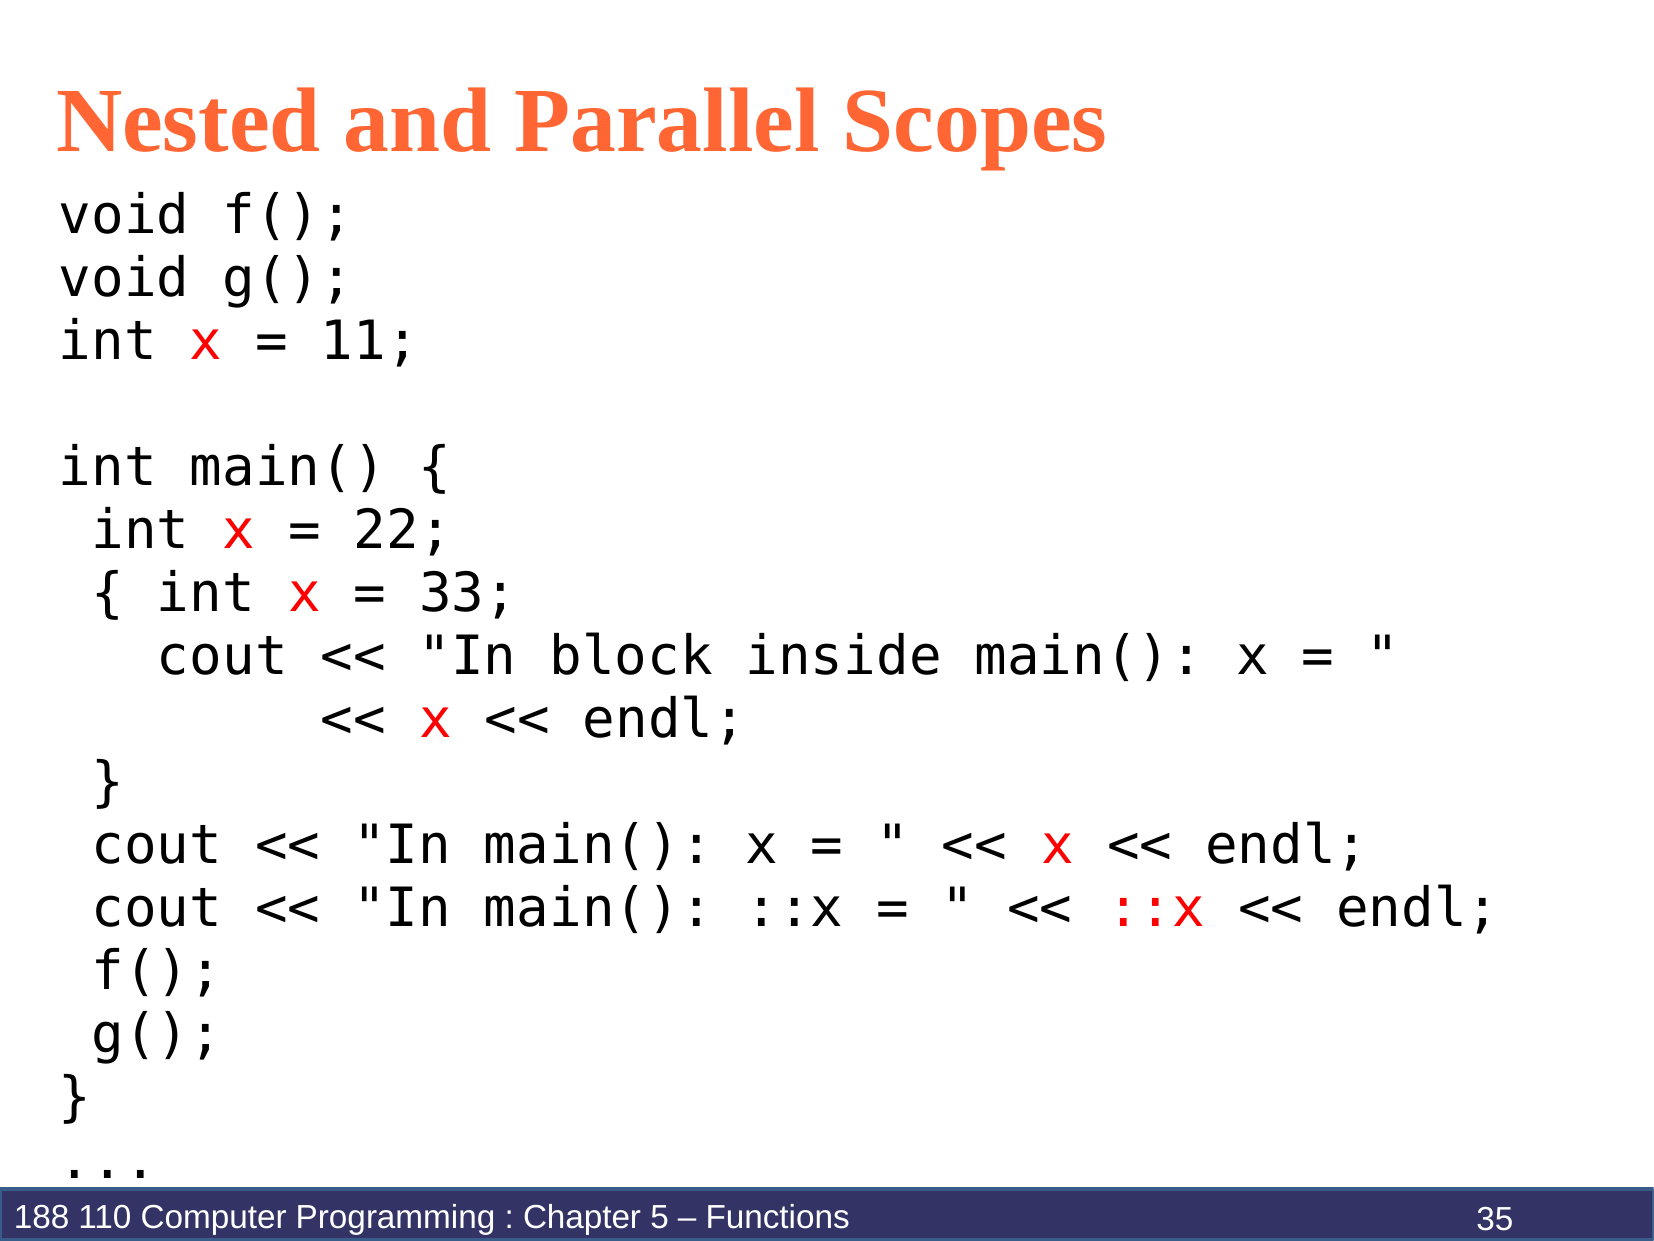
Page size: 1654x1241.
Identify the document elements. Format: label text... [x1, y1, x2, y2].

title Nested and Parallel Scopes [55, 46, 1591, 182]
text_box void f(); void g(); int x = 11; int main() { int x = 22; { int x = 33; cout << "In block inside main(): x = " << x << endl; } cout << "In main(): x = " << x << endl; cout << "In main(): ::x = " << ::x << endl; f(); g(); } ... [59, 183, 1595, 1229]
